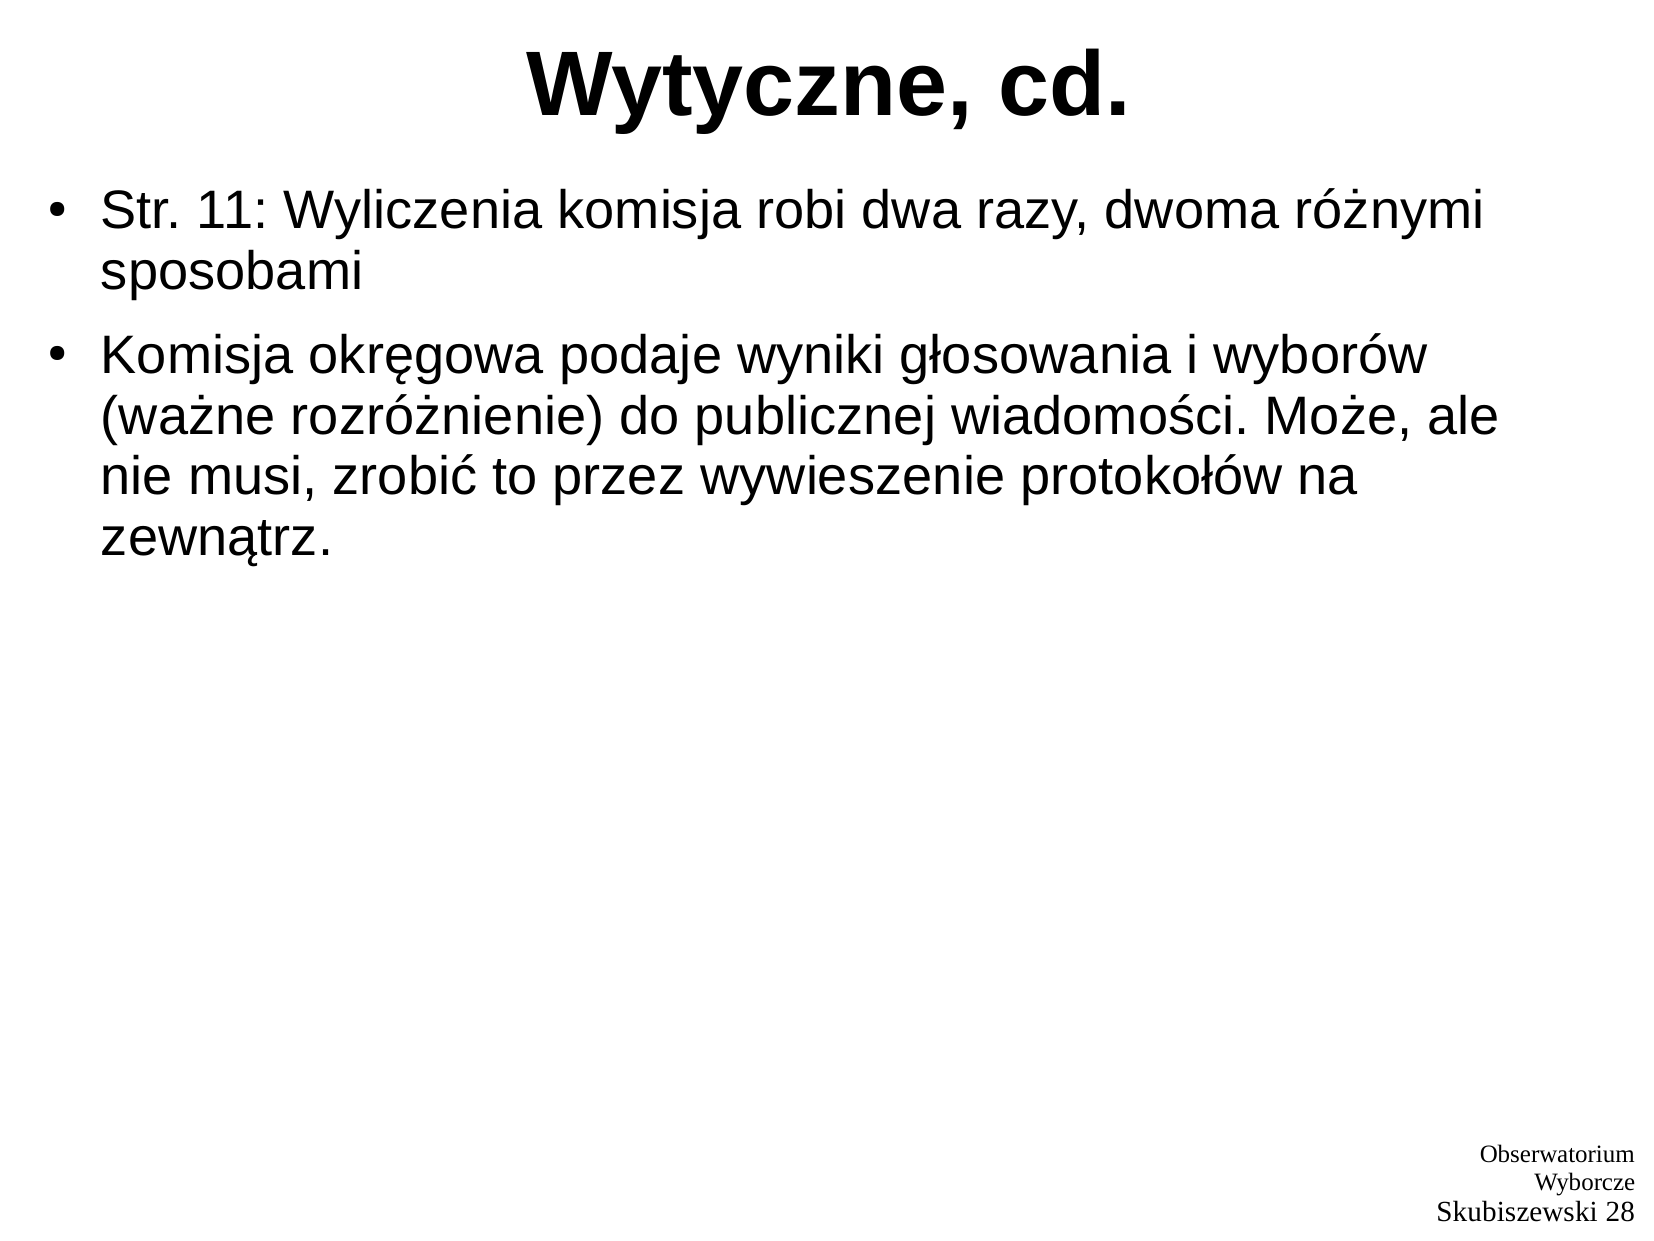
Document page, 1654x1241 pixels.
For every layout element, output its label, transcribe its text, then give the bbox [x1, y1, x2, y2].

list Str. 11: Wyliczenia komisja robi dwa razy, dwoma różnymi sposobami Komisja okręgowa podaje wyniki głosowania i wyborów (ważne rozróżnienie) do publicznej wiadomości. Może, ale nie musi, zrobić to przez wywieszenie protokołów na zewnątrz. [30, 180, 1583, 1241]
title Wytyczne, cd. [84, 32, 1573, 166]
